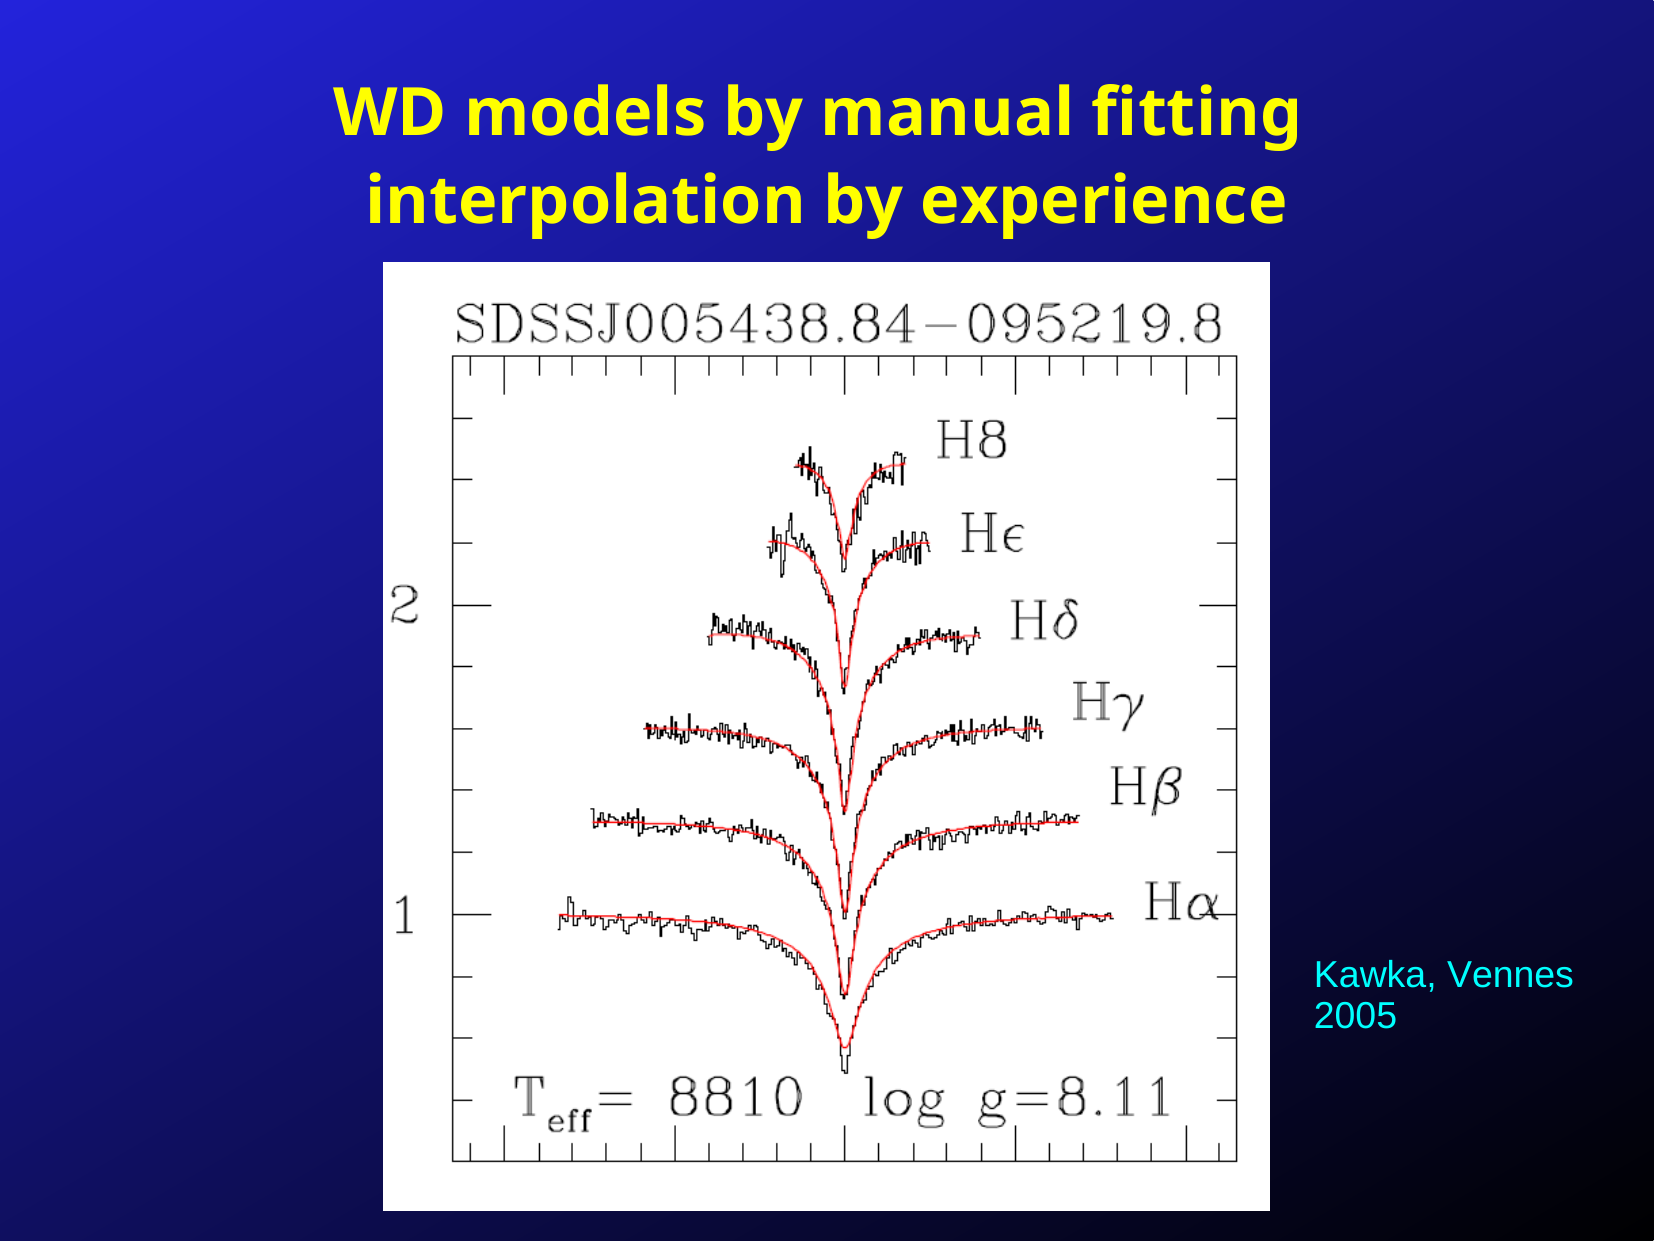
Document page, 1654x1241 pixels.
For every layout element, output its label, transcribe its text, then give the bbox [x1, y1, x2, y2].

picture [383, 262, 1270, 1211]
text_box Kawka, Vennes 2005 [1299, 947, 1654, 1064]
title WD models by manual fitting interpolation by experience [82, 56, 1571, 250]
